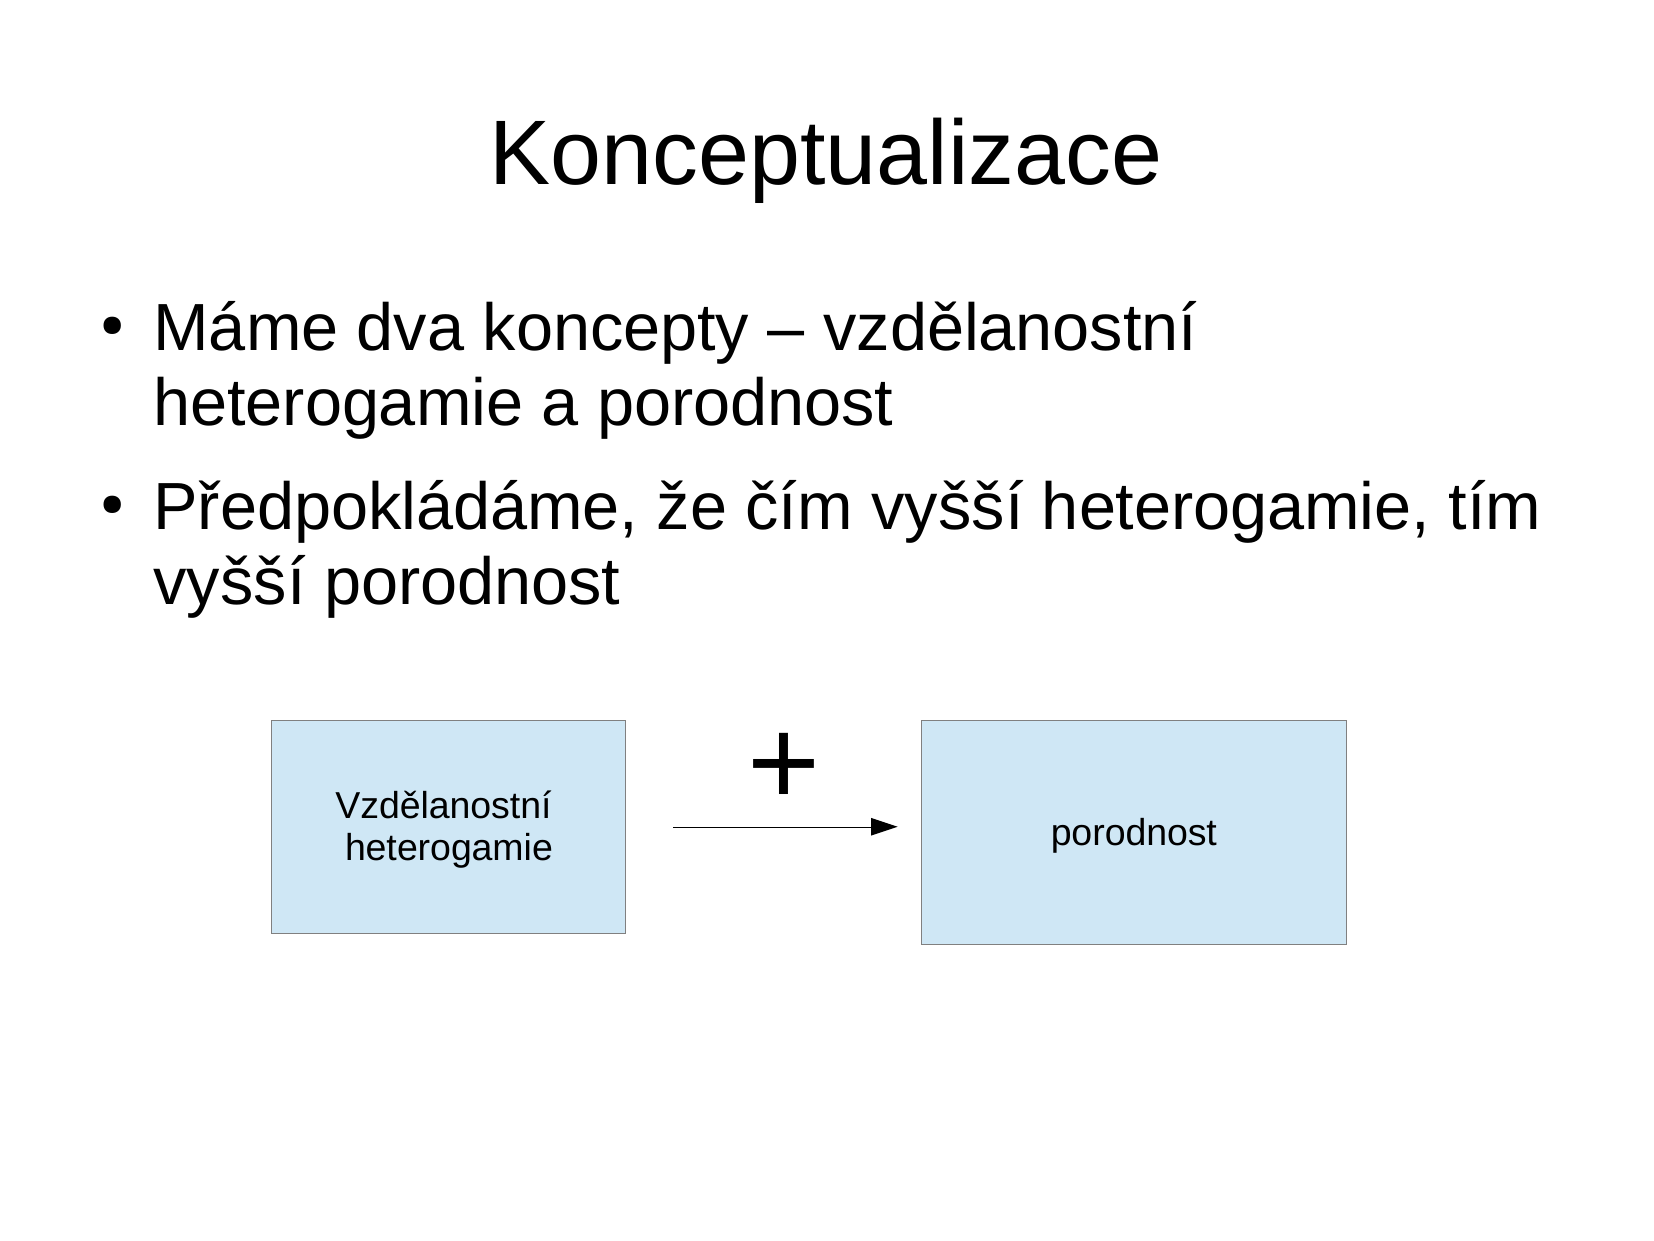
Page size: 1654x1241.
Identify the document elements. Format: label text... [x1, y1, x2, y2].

text_box + [732, 685, 886, 858]
list Máme dva koncepty – vzdělanostní heterogamie a porodnost Předpokládáme, že čím vyšší heterogamie, tím vyšší porodnost [82, 290, 1571, 1109]
title Konceptualizace [82, 49, 1571, 257]
text_box Vzdělanostní heterogamie [271, 720, 626, 934]
text_box porodnost [921, 720, 1347, 945]
